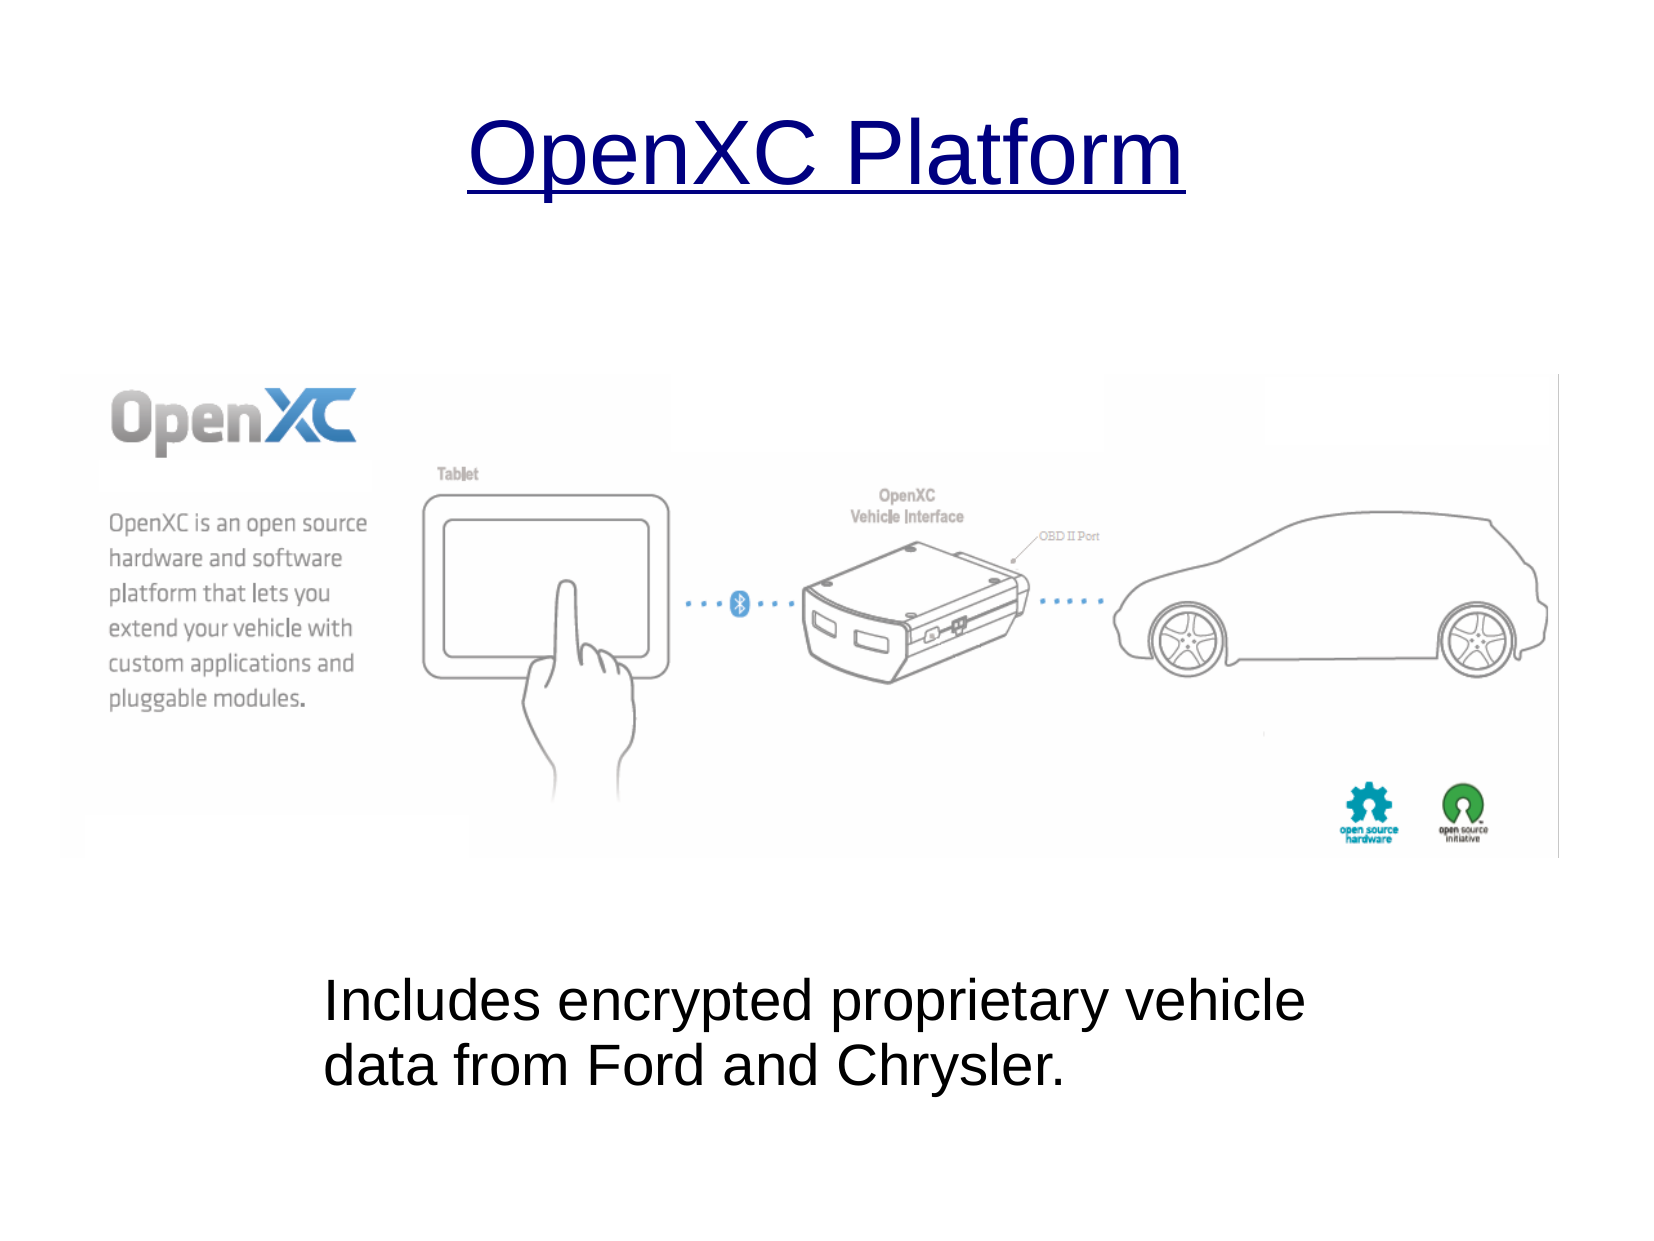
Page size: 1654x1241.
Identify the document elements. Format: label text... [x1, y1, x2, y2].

picture [60, 374, 1561, 859]
title OpenXC Platform [82, 49, 1571, 257]
text_box Includes encrypted proprietary vehicle data from Ford and Chrysler. [309, 960, 1345, 1105]
